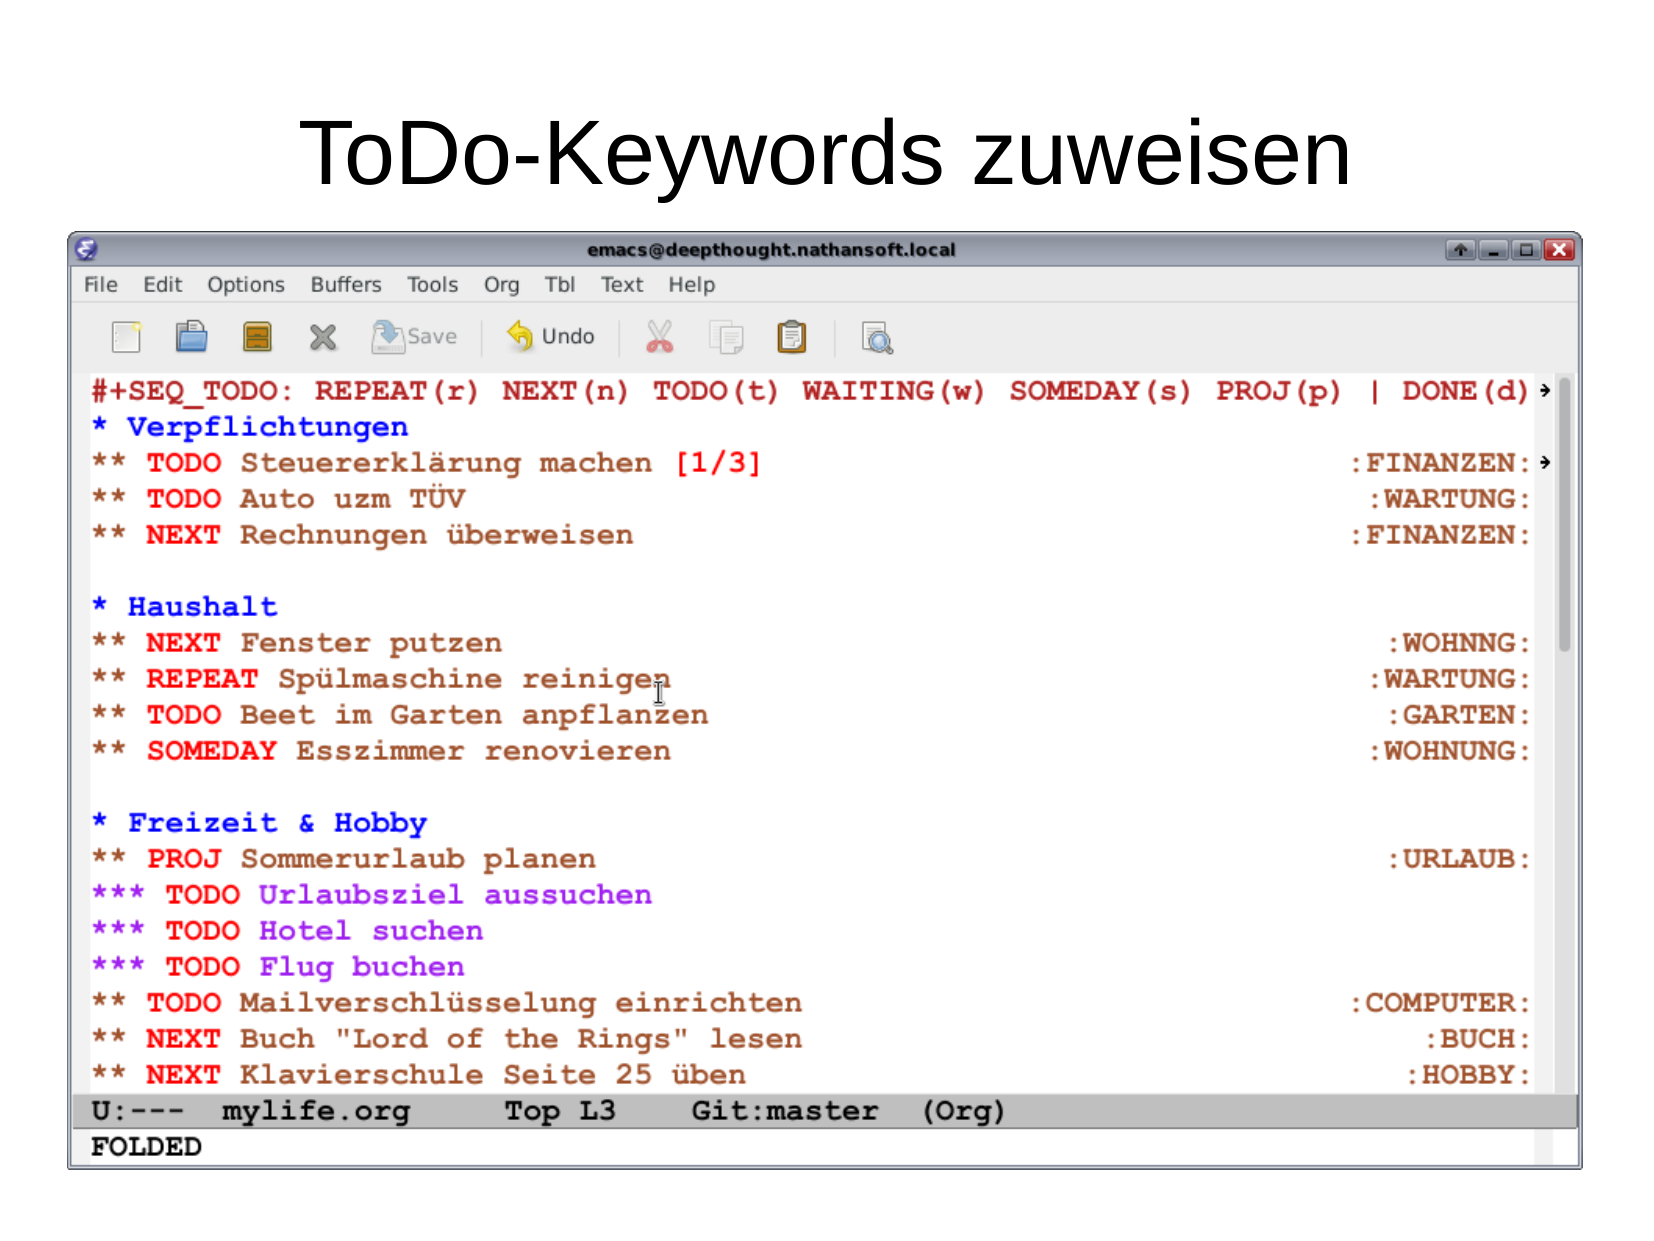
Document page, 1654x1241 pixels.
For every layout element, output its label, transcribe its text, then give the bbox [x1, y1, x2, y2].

picture [67, 231, 1583, 1170]
title ToDo-Keywords zuweisen [82, 49, 1571, 231]
